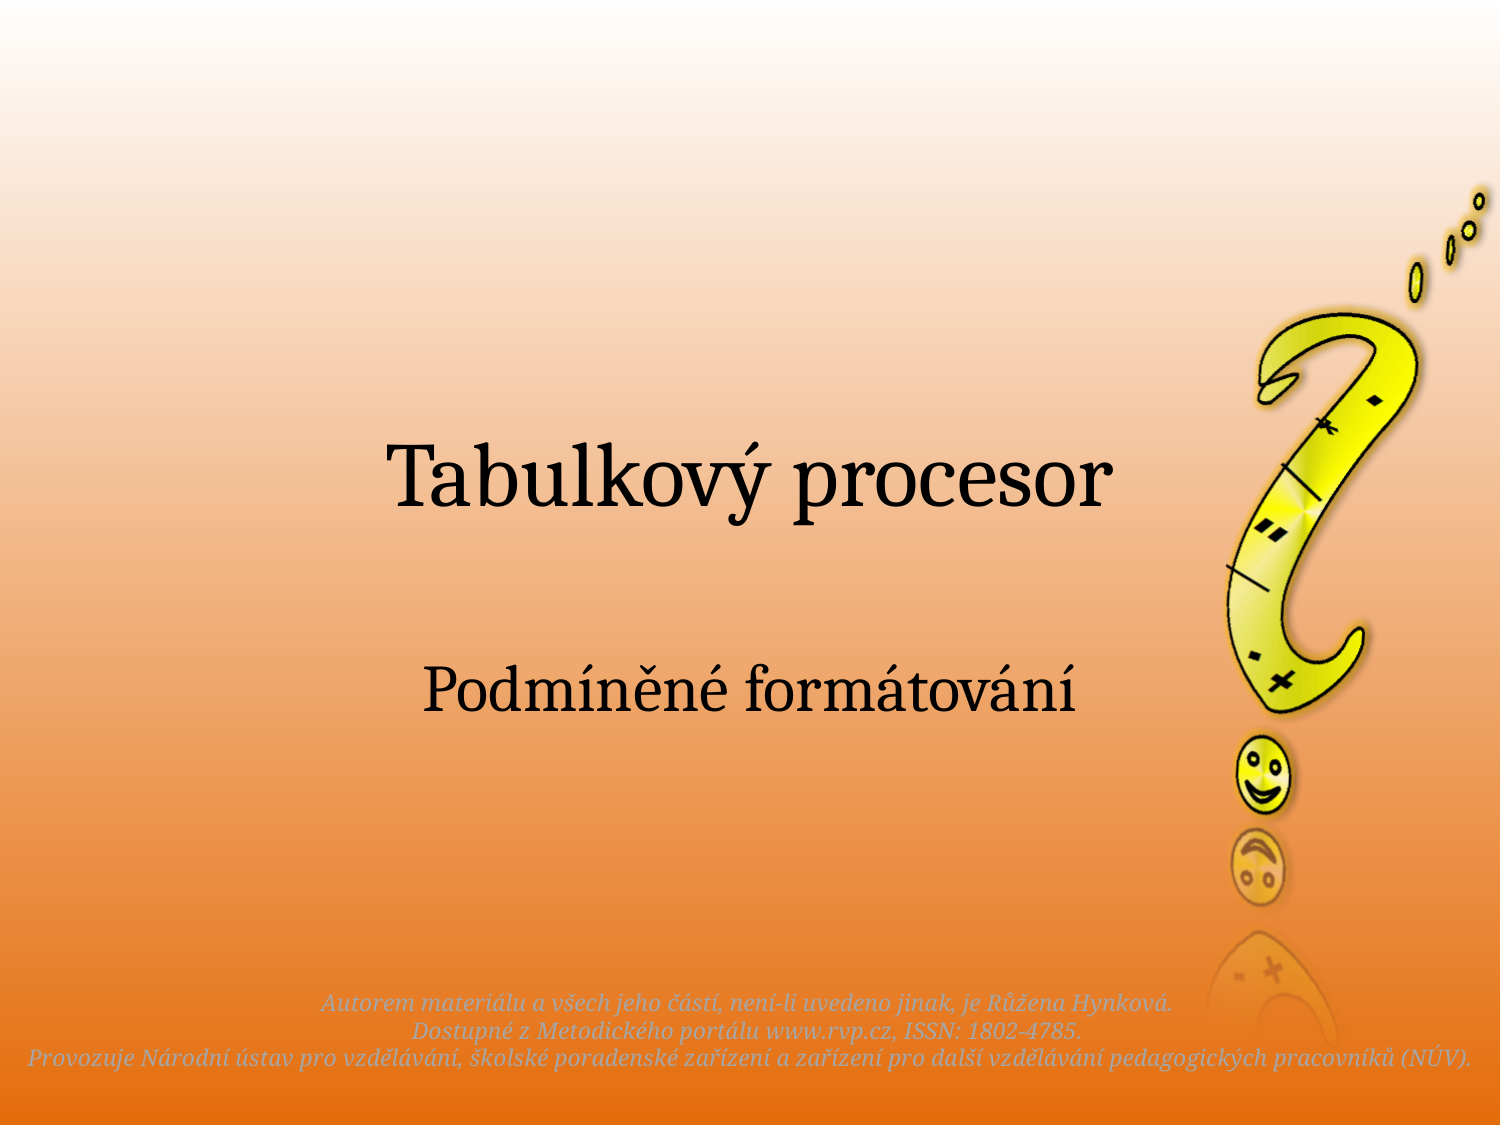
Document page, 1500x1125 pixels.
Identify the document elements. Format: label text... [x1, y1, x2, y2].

text_box Autorem materiálu a všech jeho částí, není-li uvedeno jinak, je Růžena Hynková. Dostupné z Metodického portálu www.rvp.cz, ISSN: 1802-4785. Provozuje Národní ústav pro vzdělávání, školské poradenské zařízení a zařízení pro další vzdělávání pedagogických pracovníků (NÚV). [0, 981, 1500, 1125]
title Tabulkový procesor [112, 349, 1388, 591]
picture [1171, 160, 1500, 981]
text_box Podmíněné formátování [225, 637, 1276, 926]
